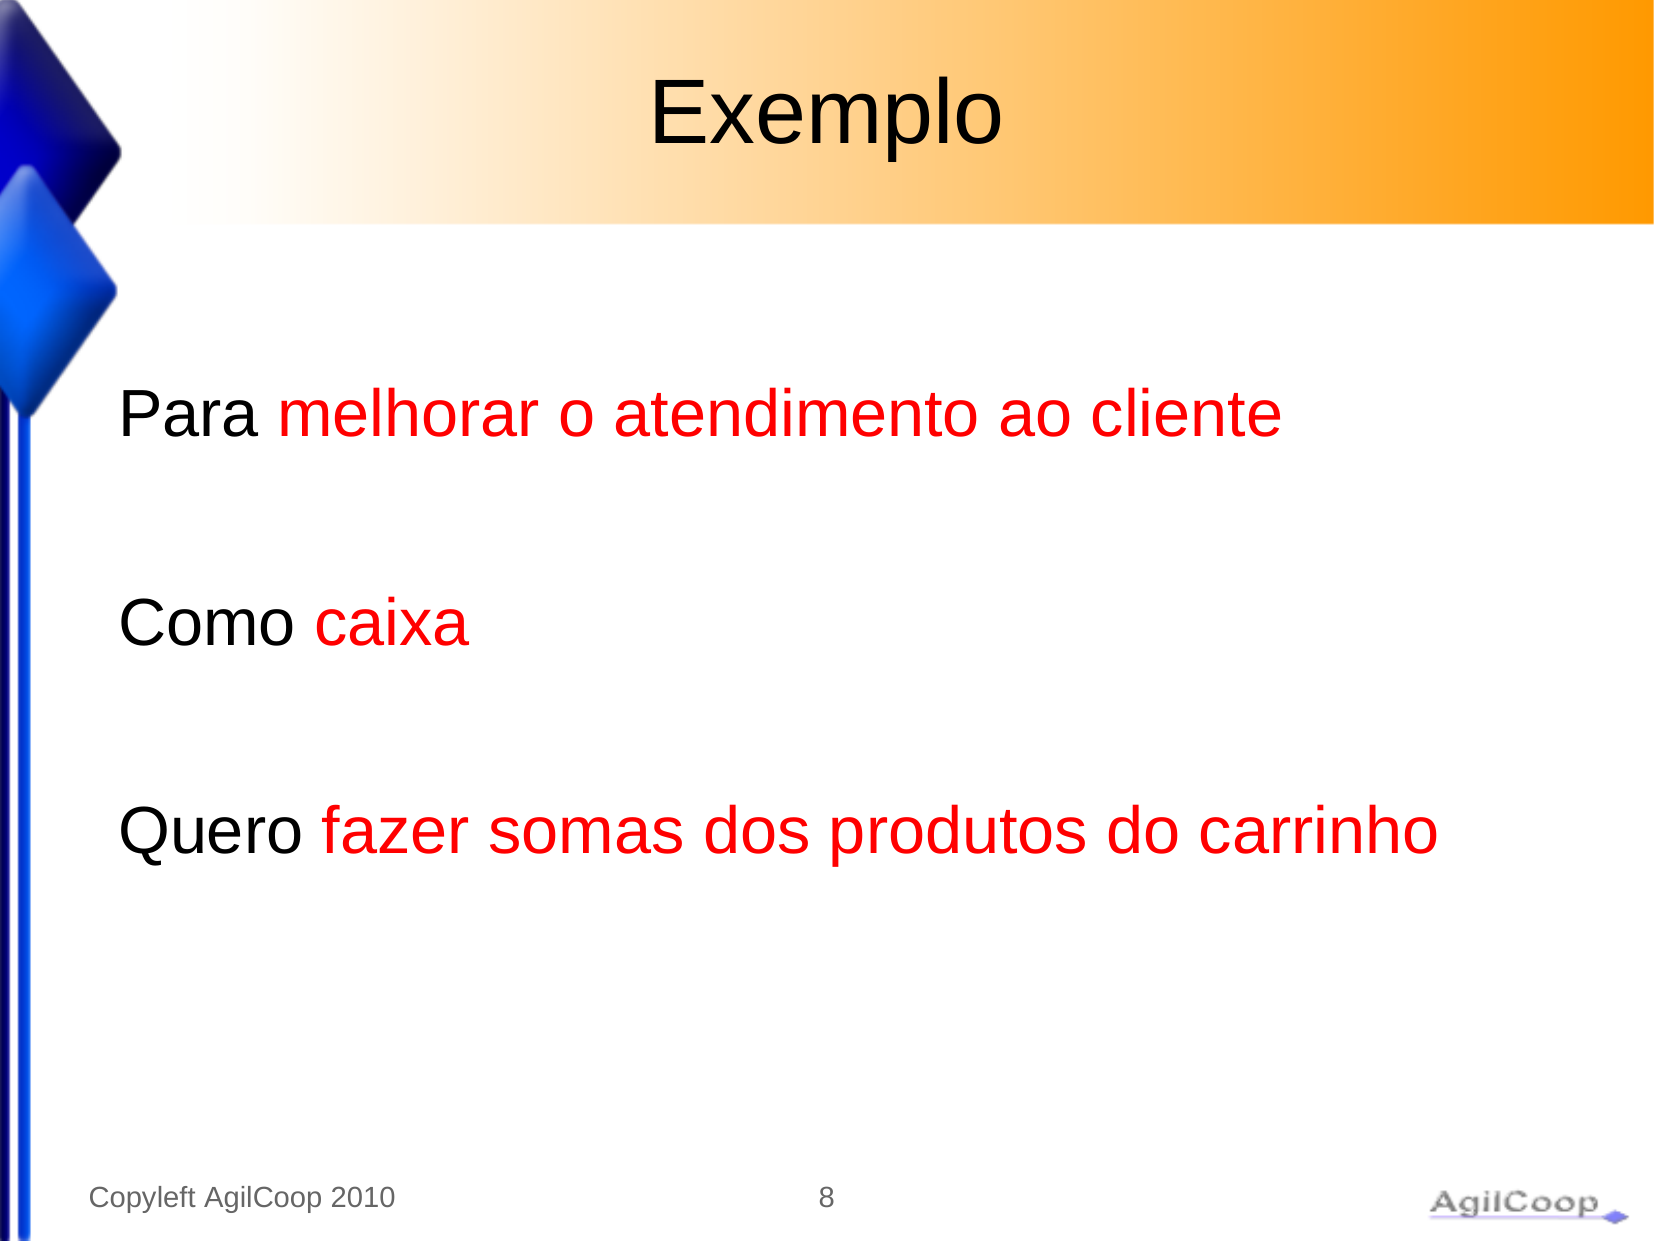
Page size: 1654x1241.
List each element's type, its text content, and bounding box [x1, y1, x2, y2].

list Para melhorar o atendimento ao cliente Como caixa Quero fazer somas dos produtos do carrinho [118, 271, 1607, 1108]
picture [0, 0, 1654, 1241]
title Exemplo [82, 15, 1571, 208]
